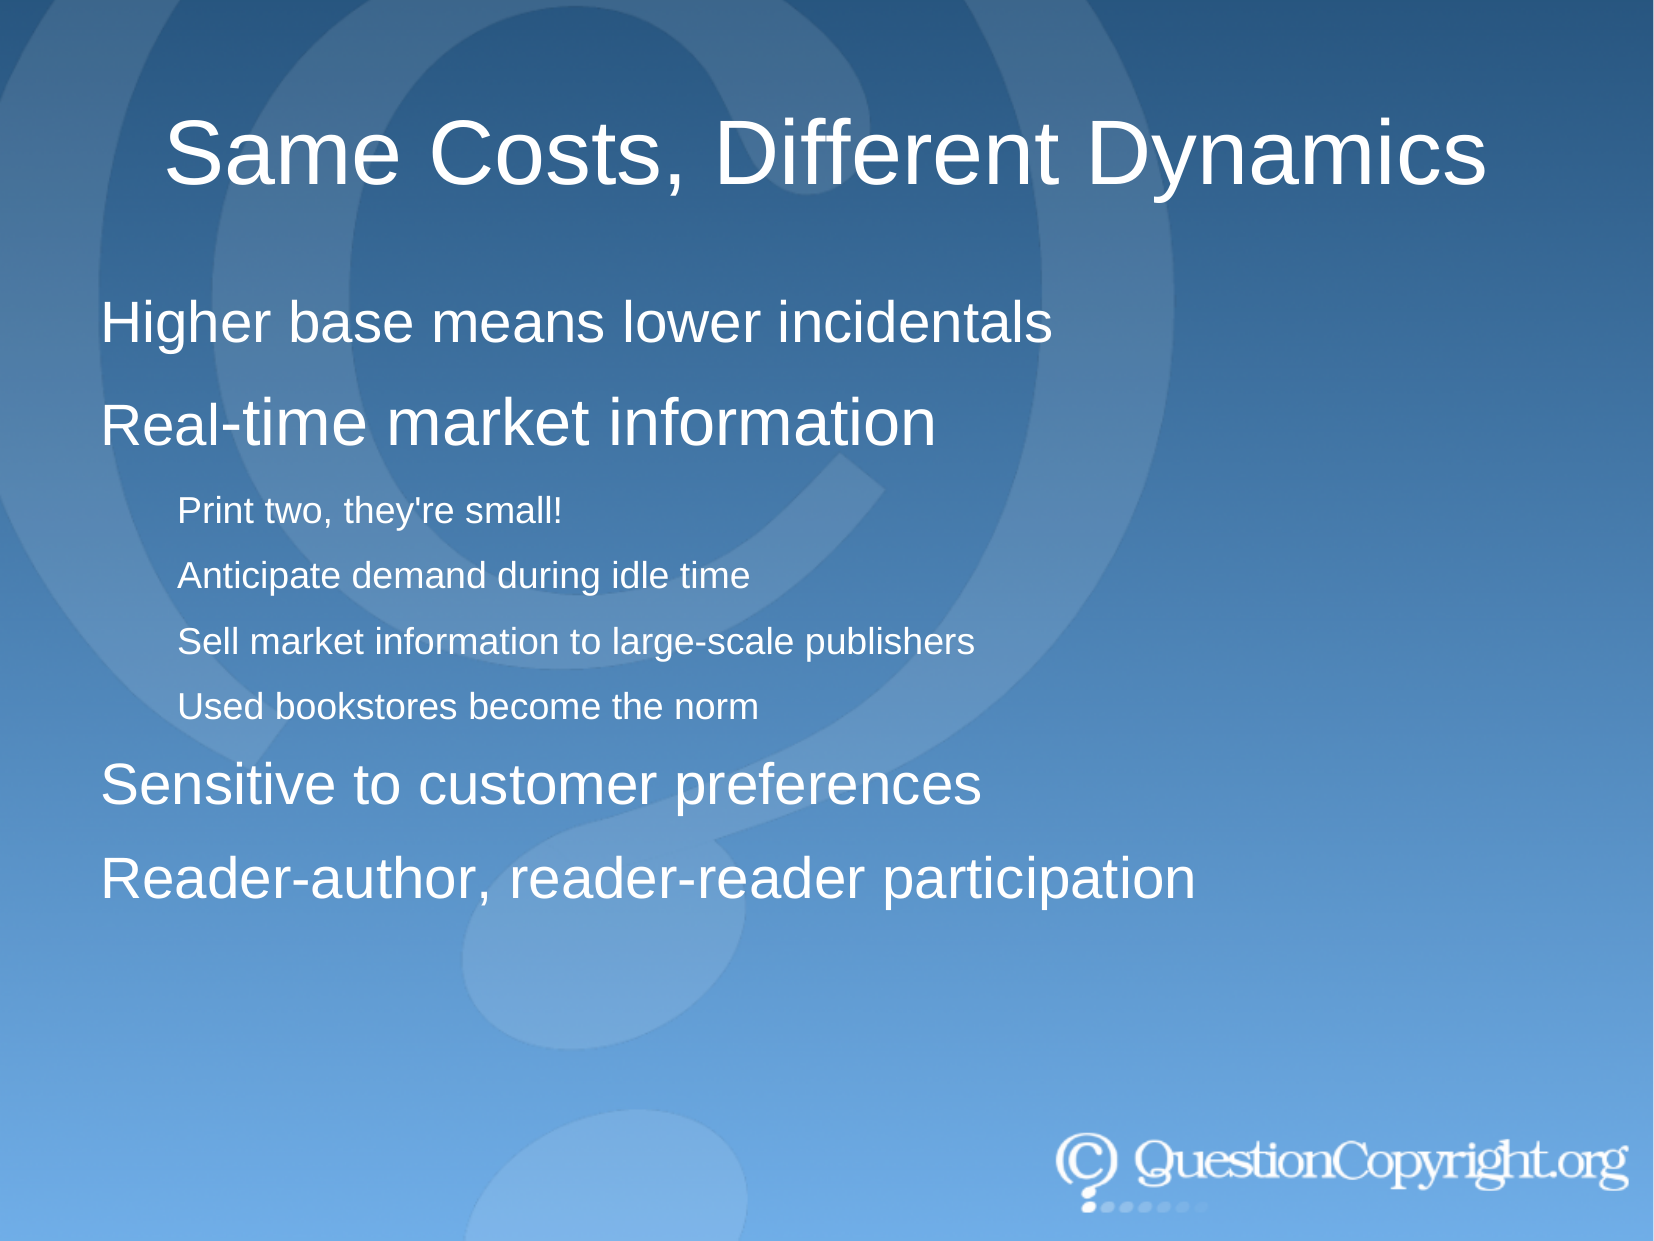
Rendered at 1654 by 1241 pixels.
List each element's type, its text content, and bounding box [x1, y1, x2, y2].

list Higher base means lower incidentals Real-time market information Print two, they're small! Anticipate demand during idle time Sell market information to large-scale publishers Used bookstores become the norm Sensitive to customer preferences Reader-author, reader-reader participation [82, 290, 1571, 1094]
picture [0, 0, 1654, 1241]
title Same Costs, Different Dynamics [82, 56, 1571, 250]
